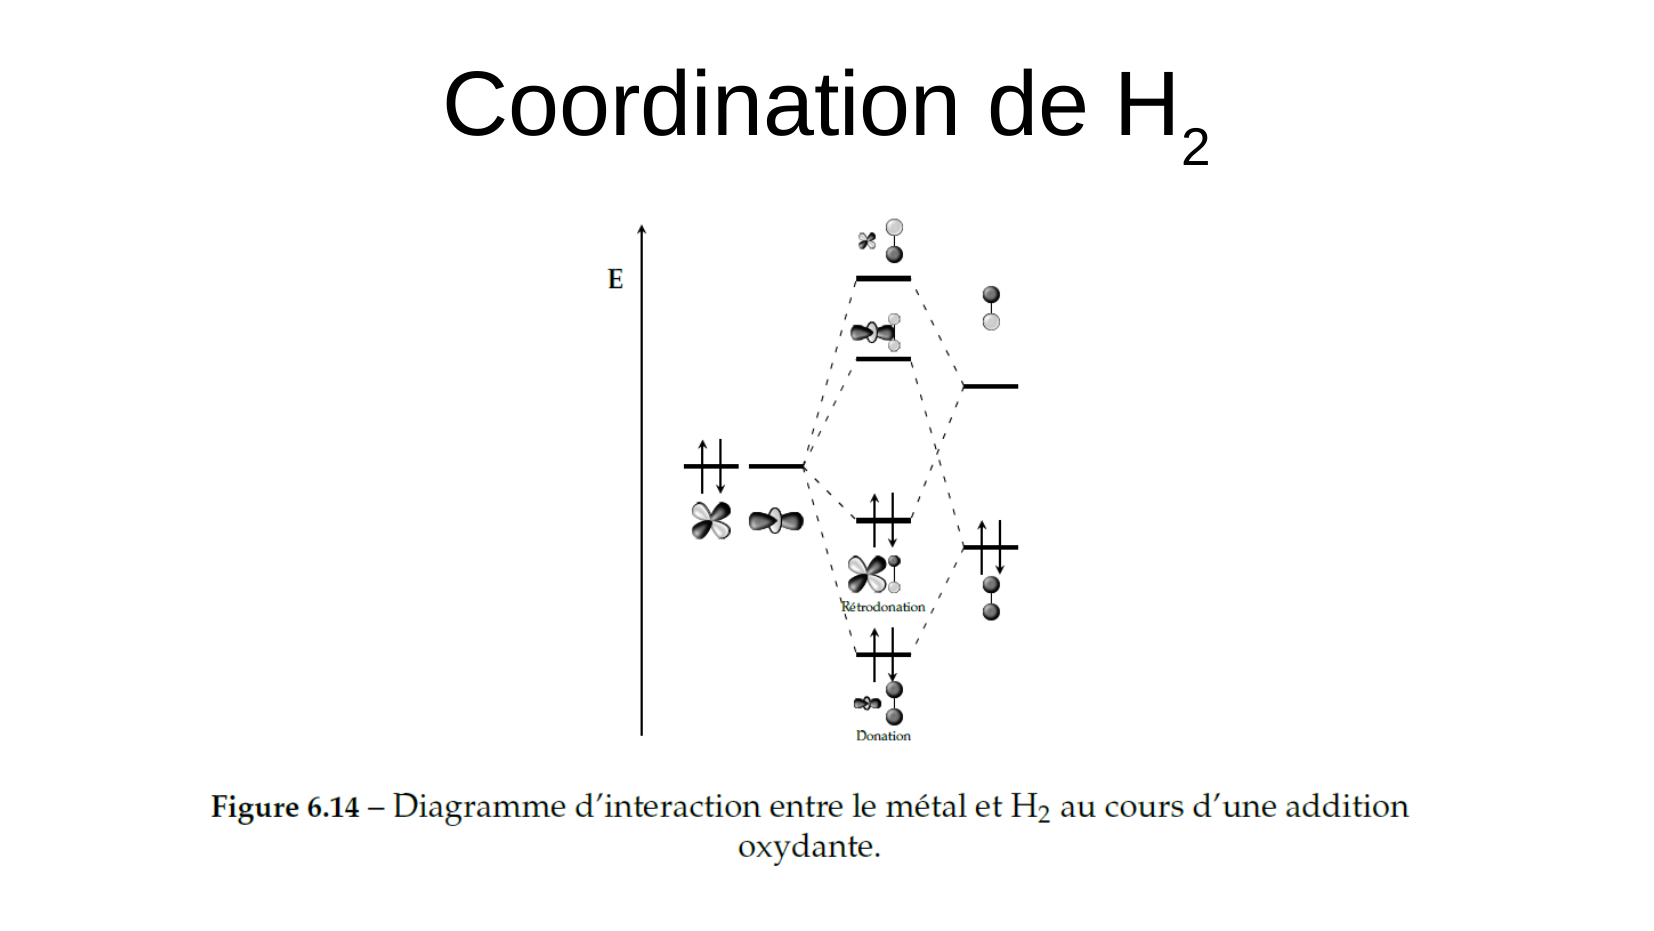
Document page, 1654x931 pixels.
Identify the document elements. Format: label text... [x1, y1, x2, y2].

picture [158, 173, 1453, 898]
title Coordination de H2 [82, 37, 1571, 193]
